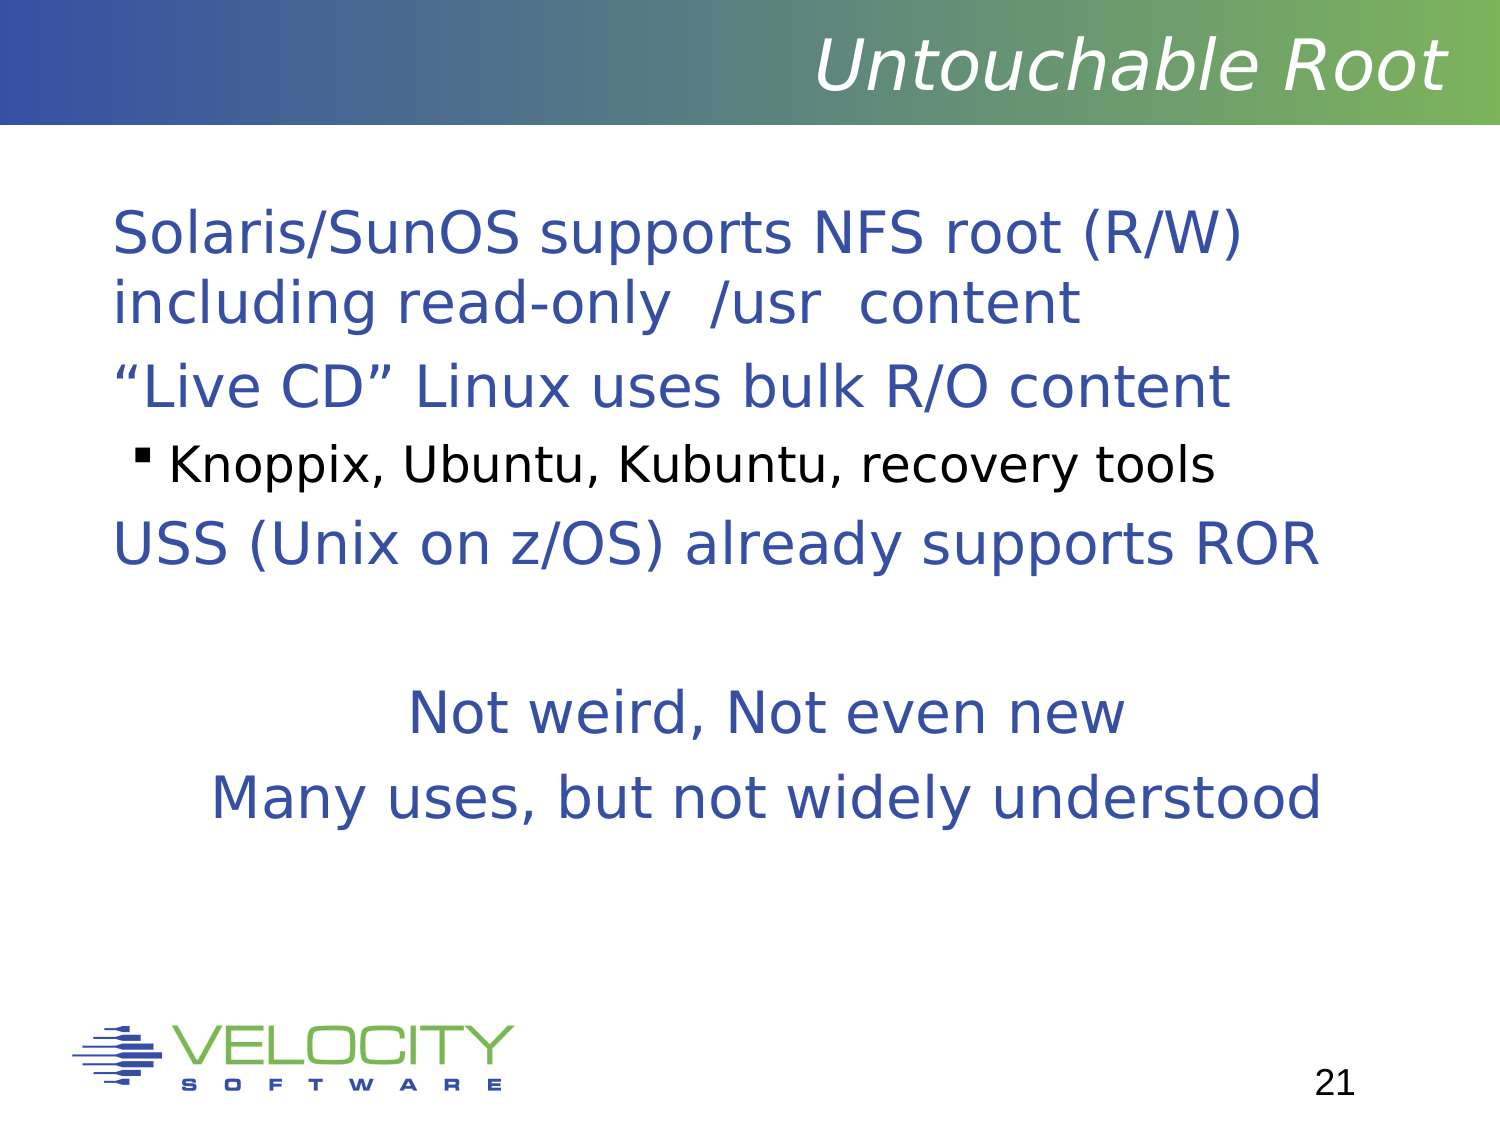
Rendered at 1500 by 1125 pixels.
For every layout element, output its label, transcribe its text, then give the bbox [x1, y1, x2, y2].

title Untouchable Root [62, 12, 1463, 113]
picture [50, 1021, 538, 1094]
list Solaris/SunOS supports NFS root (R/W) including read-only /usr content “Live CD” Linux uses bulk R/O content Knoppix, Ubuntu, Kubuntu, recovery tools USS (Unix on z/OS) already supports ROR Not weird, Not even new Many uses, but not widely understood [70, 187, 1438, 1007]
